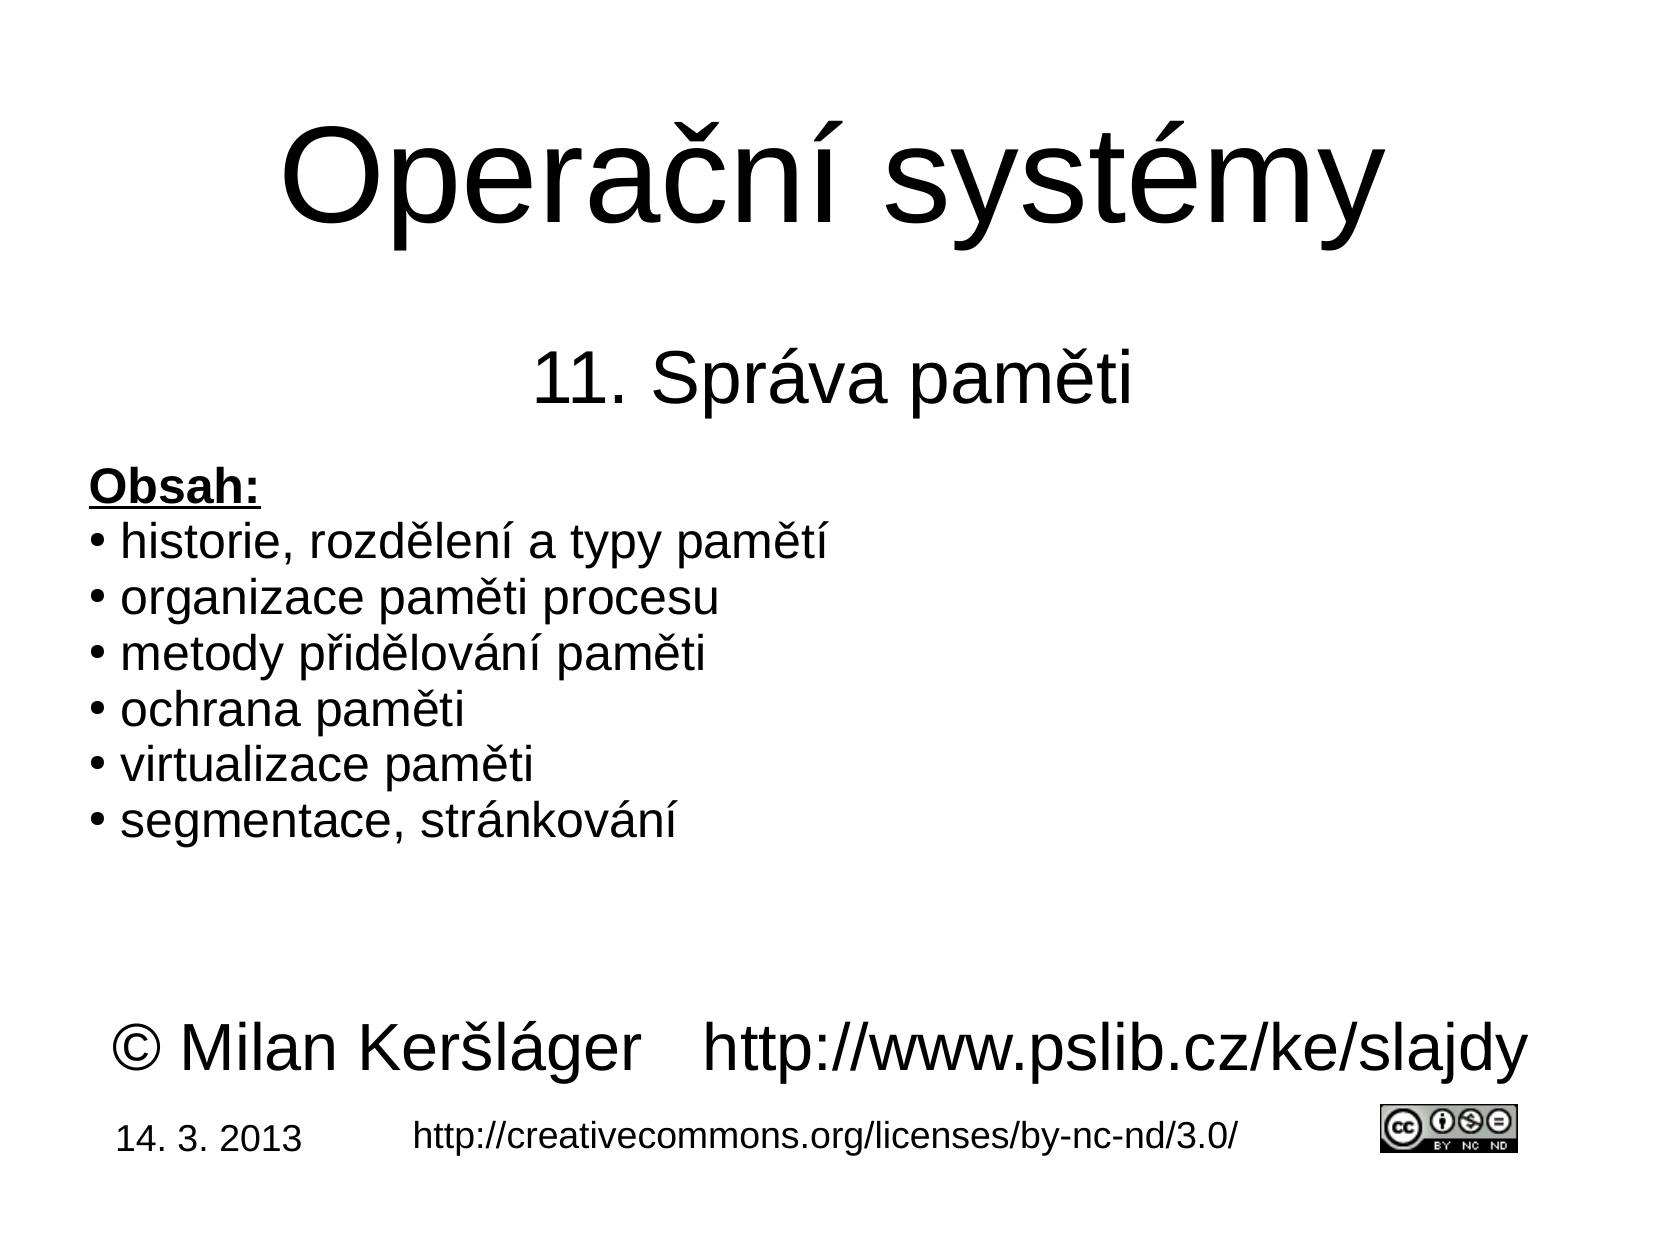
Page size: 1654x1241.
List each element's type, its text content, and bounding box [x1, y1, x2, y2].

text_box http://creativecommons.org/licenses/by-nc-nd/3.0/ [339, 1107, 1313, 1165]
text_box 14. 3. 2013 [100, 1110, 337, 1167]
list © Milan Keršláger http://www.pslib.cz/ke/slajdy [76, 1009, 1565, 1087]
picture [1380, 1104, 1518, 1153]
text_box Obsah: historie, rozdělení a typy pamětí organizace paměti procesu metody přidělování paměti ochrana paměti virtualizace paměti segmentace, stránkování [73, 450, 1580, 856]
title Operační systémy 11. Správa paměti [88, 56, 1577, 450]
